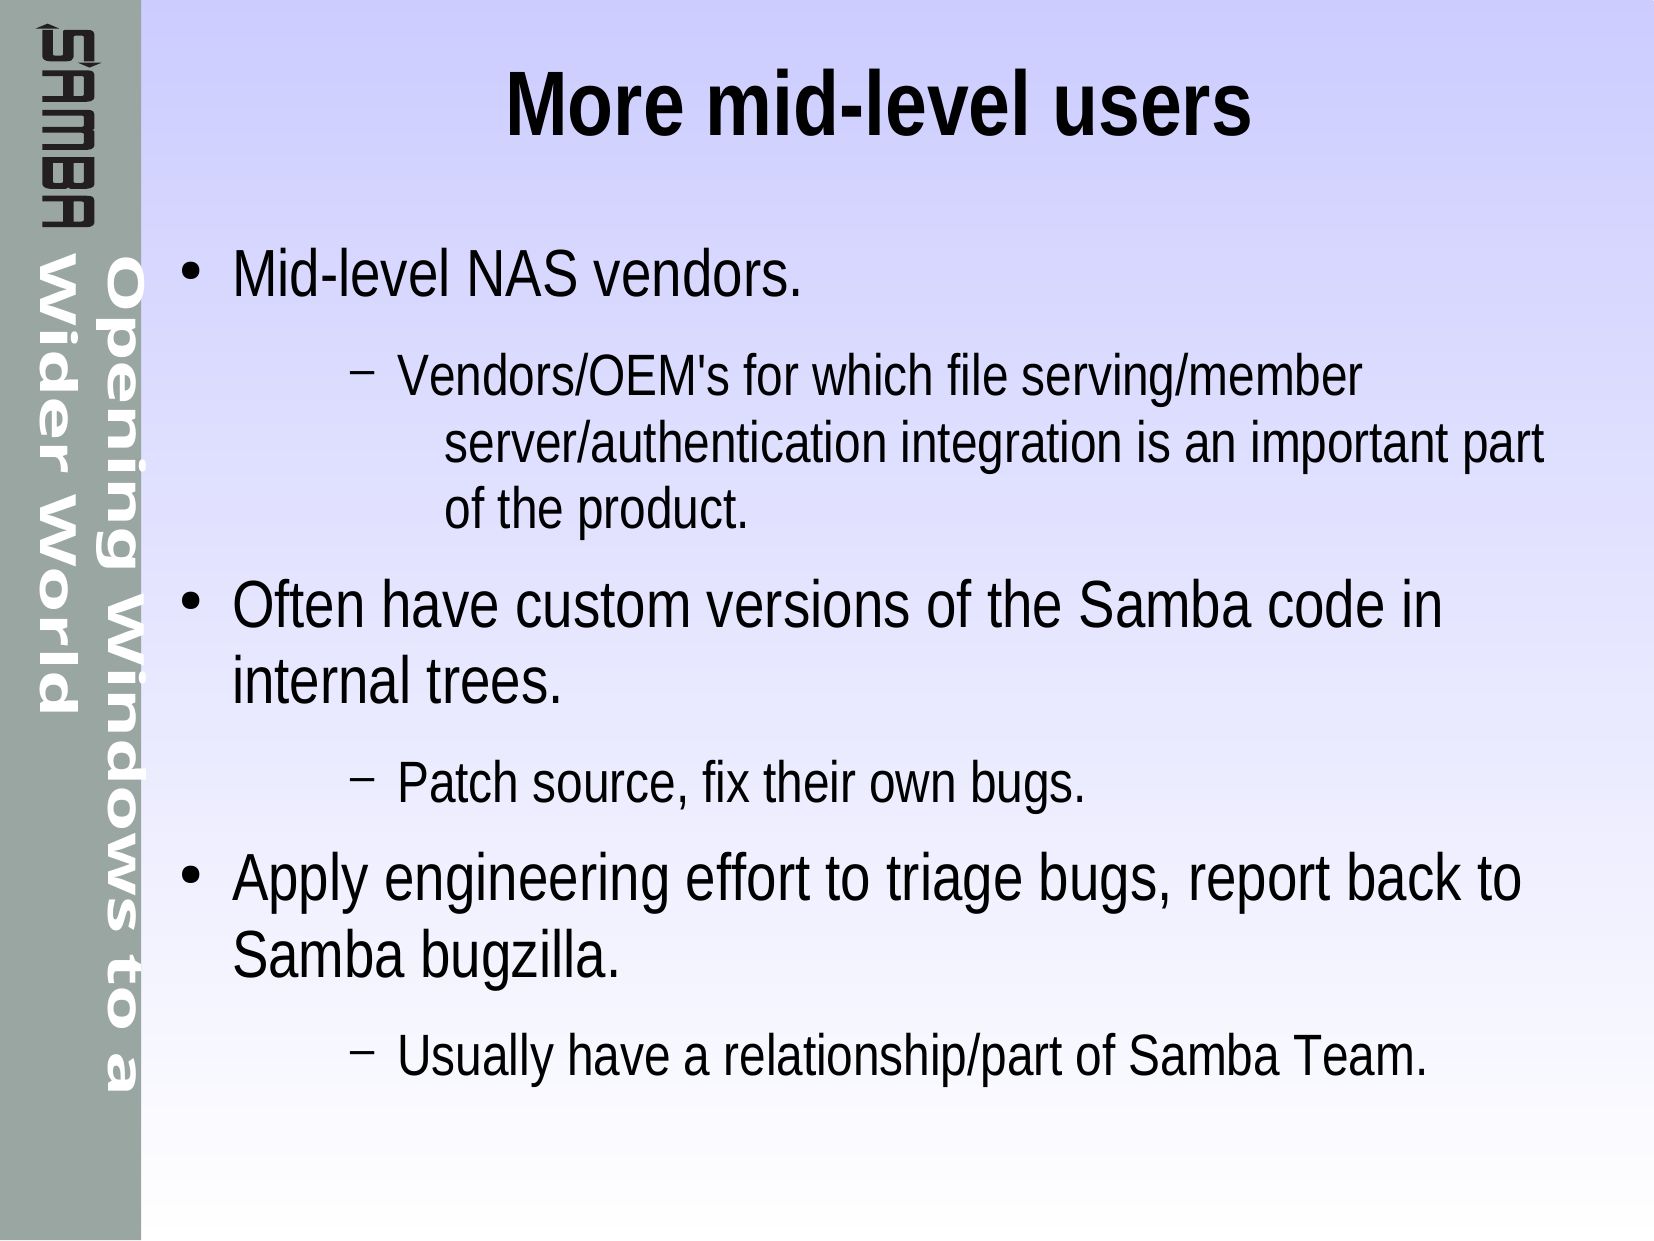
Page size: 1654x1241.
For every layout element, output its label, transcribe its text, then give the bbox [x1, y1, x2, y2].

list Mid-level NAS vendors. Vendors/OEM's for which file serving/member server/authentication integration is an important part of the product. Often have custom versions of the Samba code in internal trees. Patch source, fix their own bugs. Apply engineering effort to triage bugs, report back to Samba bugzilla. Usually have a relationship/part of Samba Team. [161, 234, 1574, 1234]
title More mid-level users [173, 0, 1586, 206]
